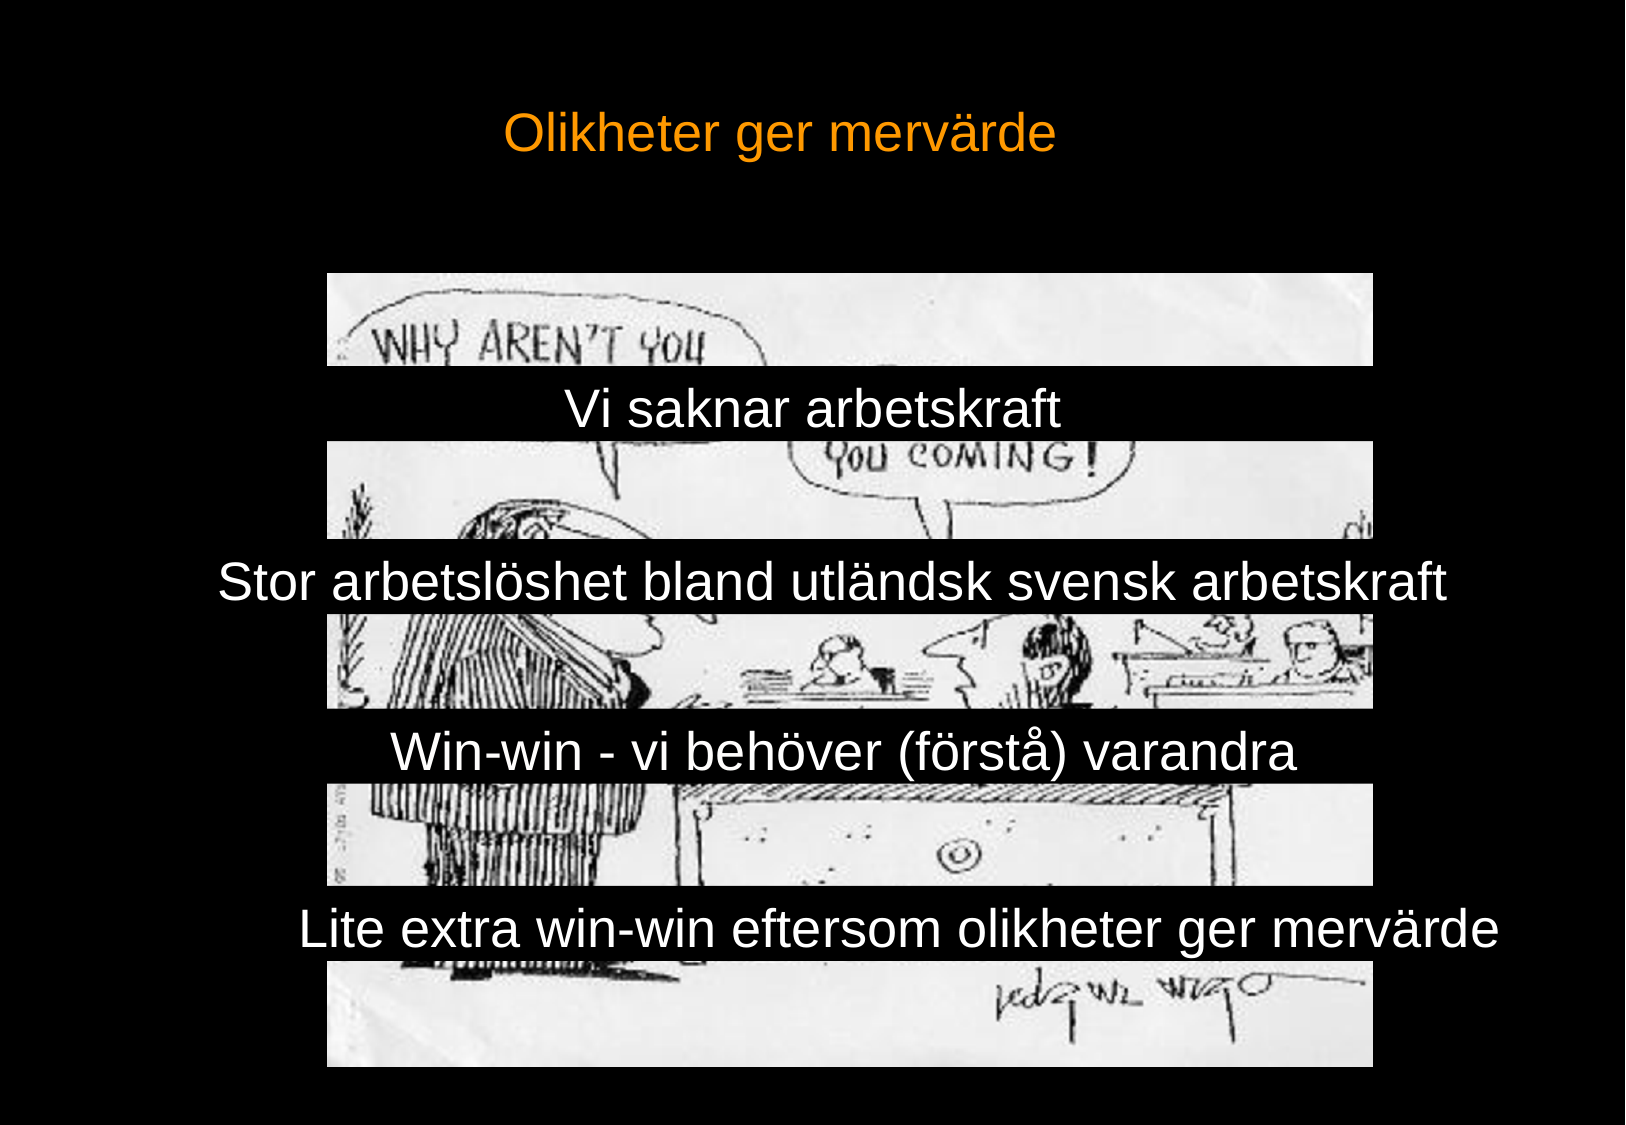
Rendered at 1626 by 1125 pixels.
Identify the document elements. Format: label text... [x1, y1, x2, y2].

text_box Vi saknar arbetskraft [248, 366, 1394, 442]
text_box Olikheter ger mervärde [200, 90, 1347, 166]
picture [248, 615, 1432, 1113]
text_box Stor arbetslöshet bland utländsk svensk arbetskraft [82, 539, 1489, 615]
picture [248, 224, 1432, 539]
text_box Lite extra win-win eftersom olikheter ger mervärde [283, 885, 1548, 961]
text_box Win-win - vi behöver (förstå) varandra [271, 708, 1418, 784]
